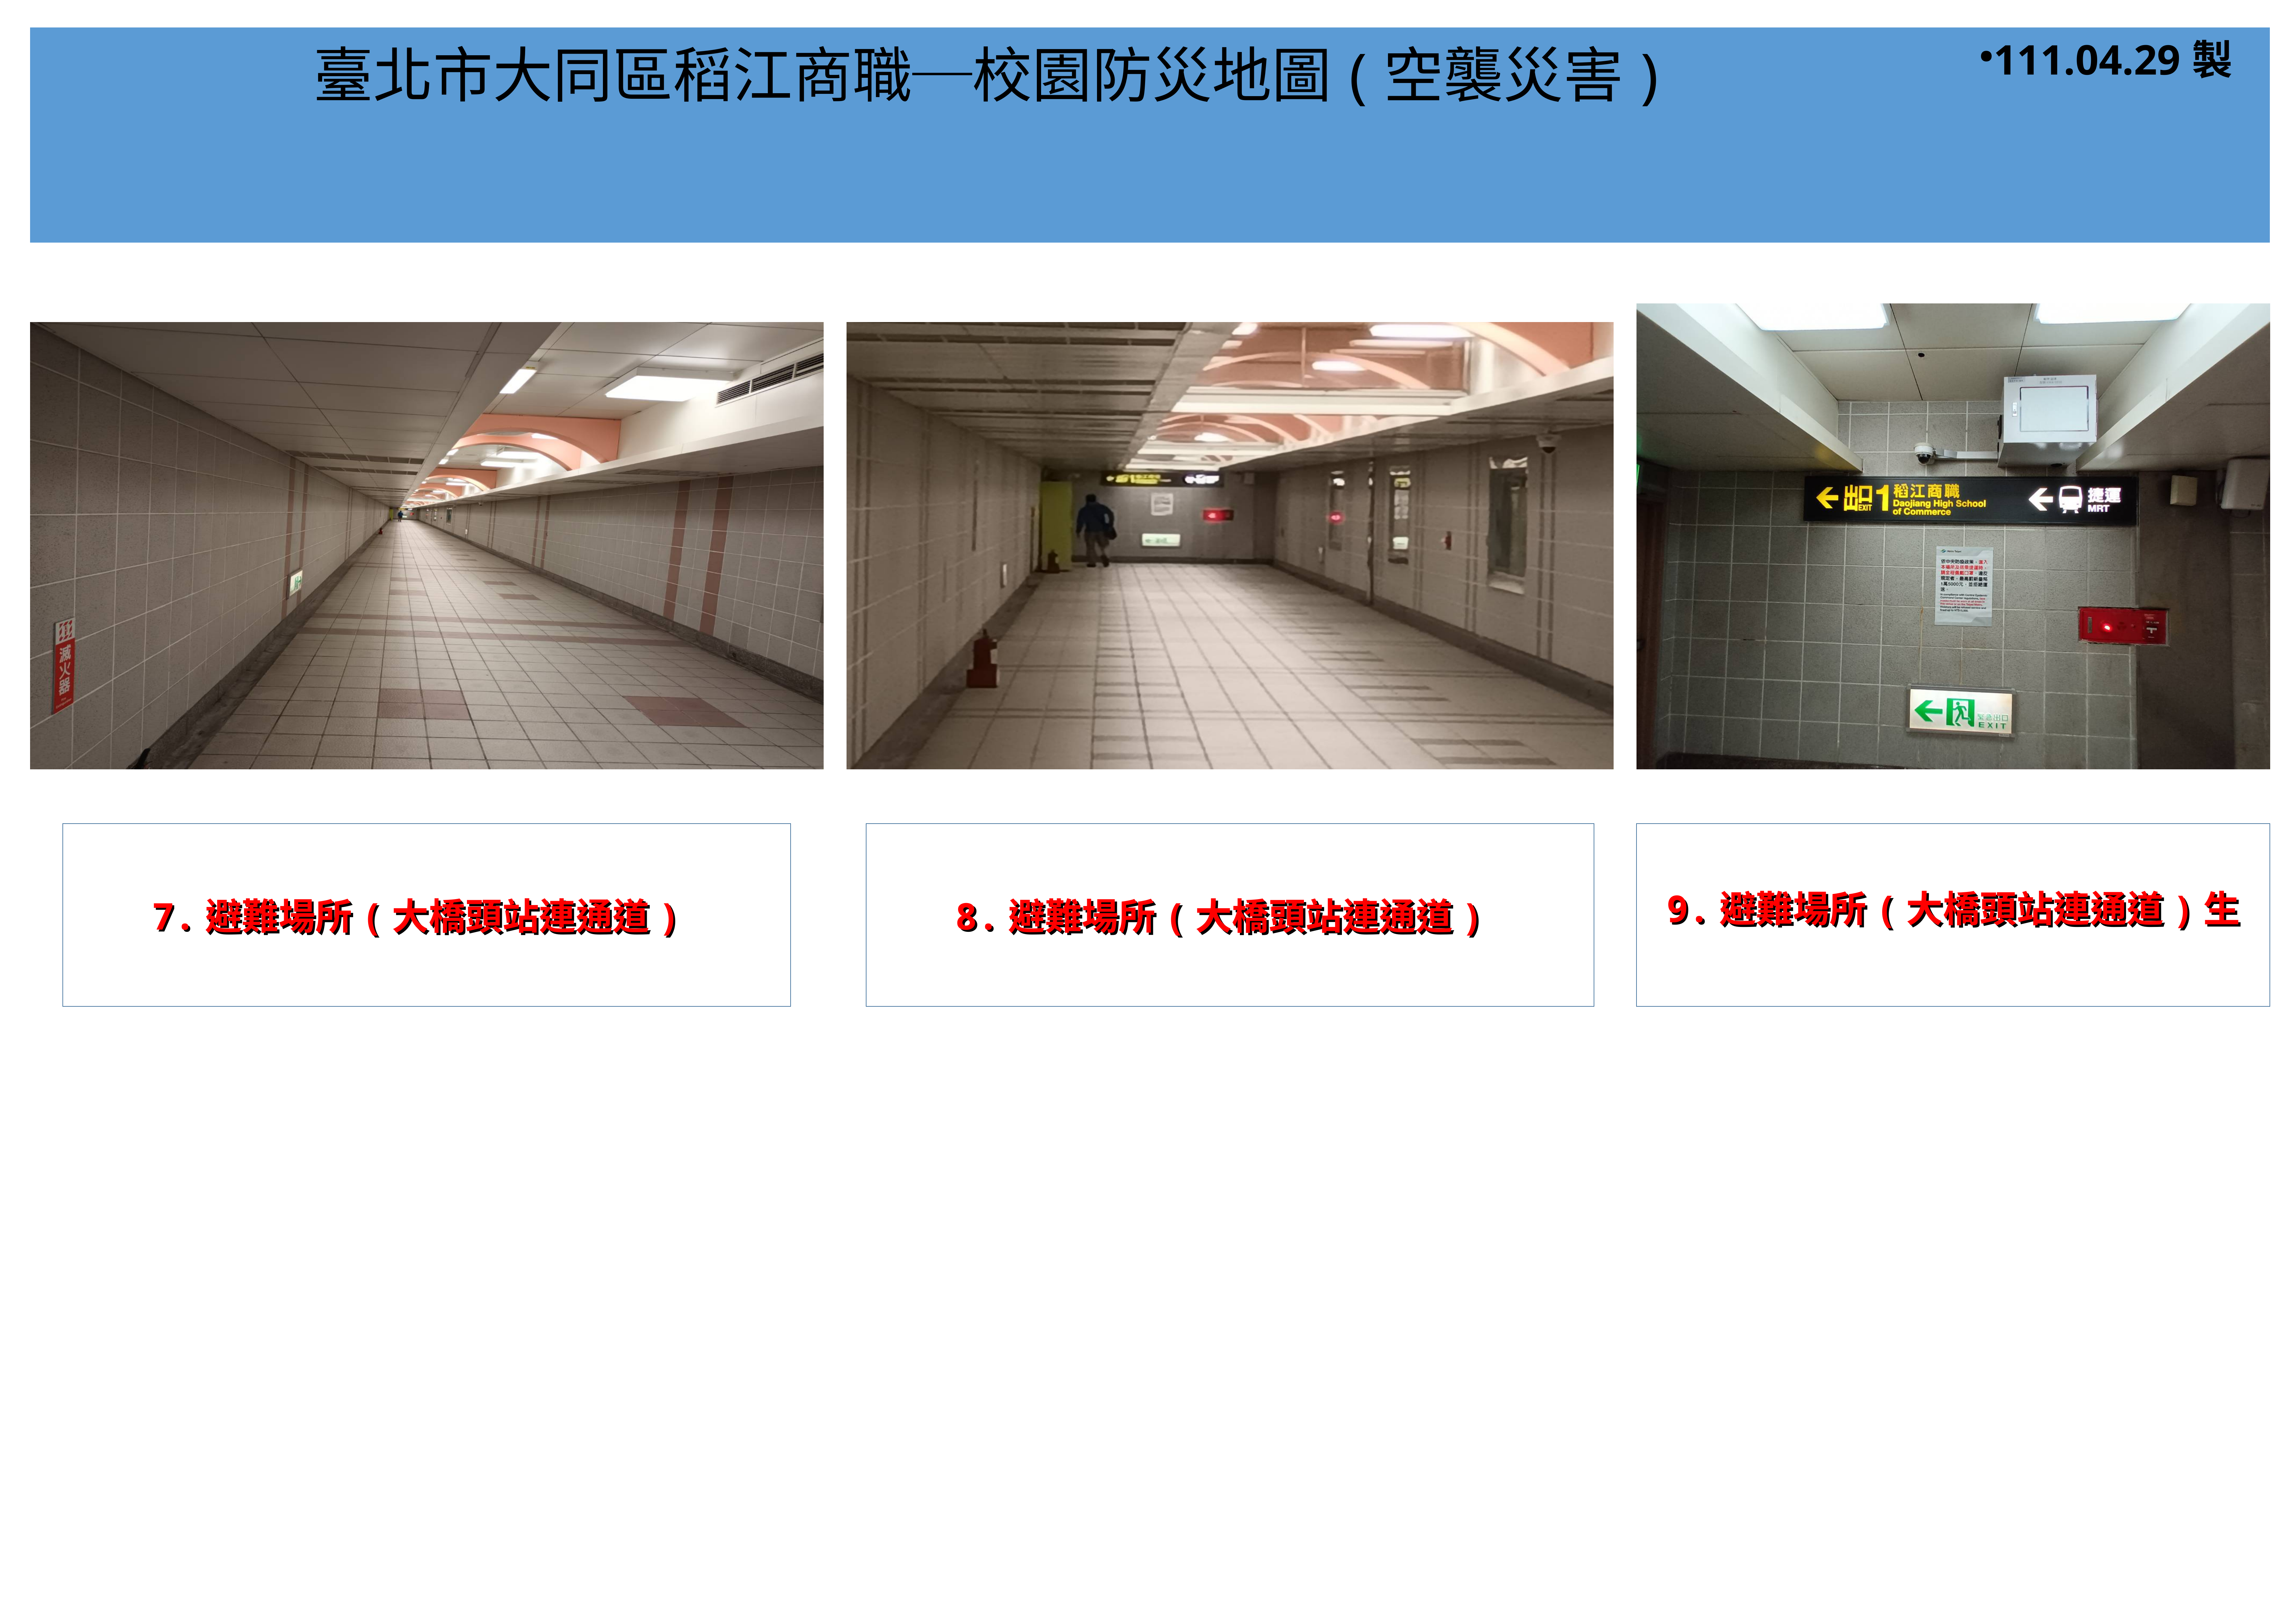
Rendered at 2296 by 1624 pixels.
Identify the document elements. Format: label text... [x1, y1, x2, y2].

picture [30, 322, 824, 769]
picture [847, 322, 1614, 769]
picture [1636, 303, 2270, 769]
table_header 111.04.29製 [1942, 27, 2270, 243]
table_header 臺北市大同區稻江商職─校園防災地圖(空襲災害) [30, 27, 1942, 243]
text_box 7.避難場所(大橋頭站連通道)生 [63, 824, 791, 1006]
text_box 8.避難場所(大橋頭站連通道)生 [866, 824, 1594, 1006]
text_box 9.避難場所(大橋頭站連通道)生 生 [1636, 824, 2270, 1006]
